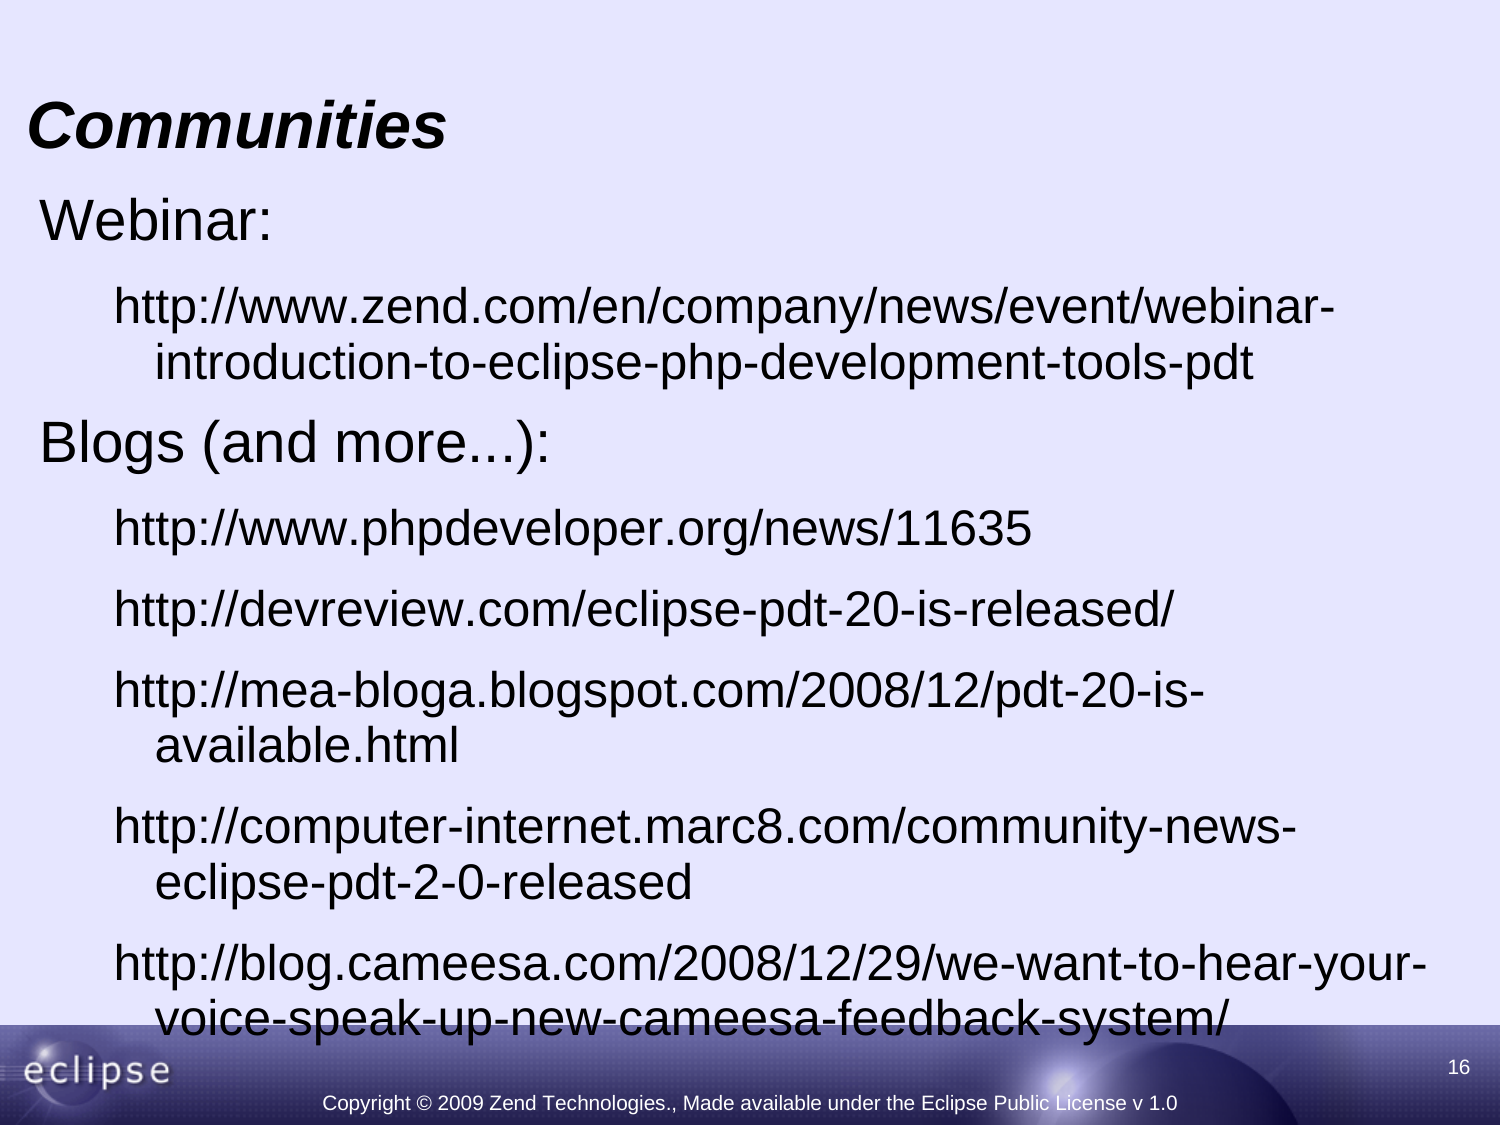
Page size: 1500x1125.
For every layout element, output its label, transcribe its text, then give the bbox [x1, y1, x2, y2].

list Webinar: http://www.zend.com/en/company/news/event/webinar-introduction-to-eclipse-php-development-tools-pdt Blogs (and more...): http://www.phpdeveloper.org/news/11635 http://devreview.com/eclipse-pdt-20-is-released/ http://mea-bloga.blogspot.com/2008/12/pdt-20-is-available.html http://computer-internet.marc8.com/community-news-eclipse-pdt-2-0-released http://blog.cameesa.com/2008/12/29/we-want-to-hear-your-voice-speak-up-new-cameesa-feedback-system/ [37, 187, 1463, 1046]
picture [0, 1025, 1500, 1125]
title Communities [26, 84, 1474, 172]
